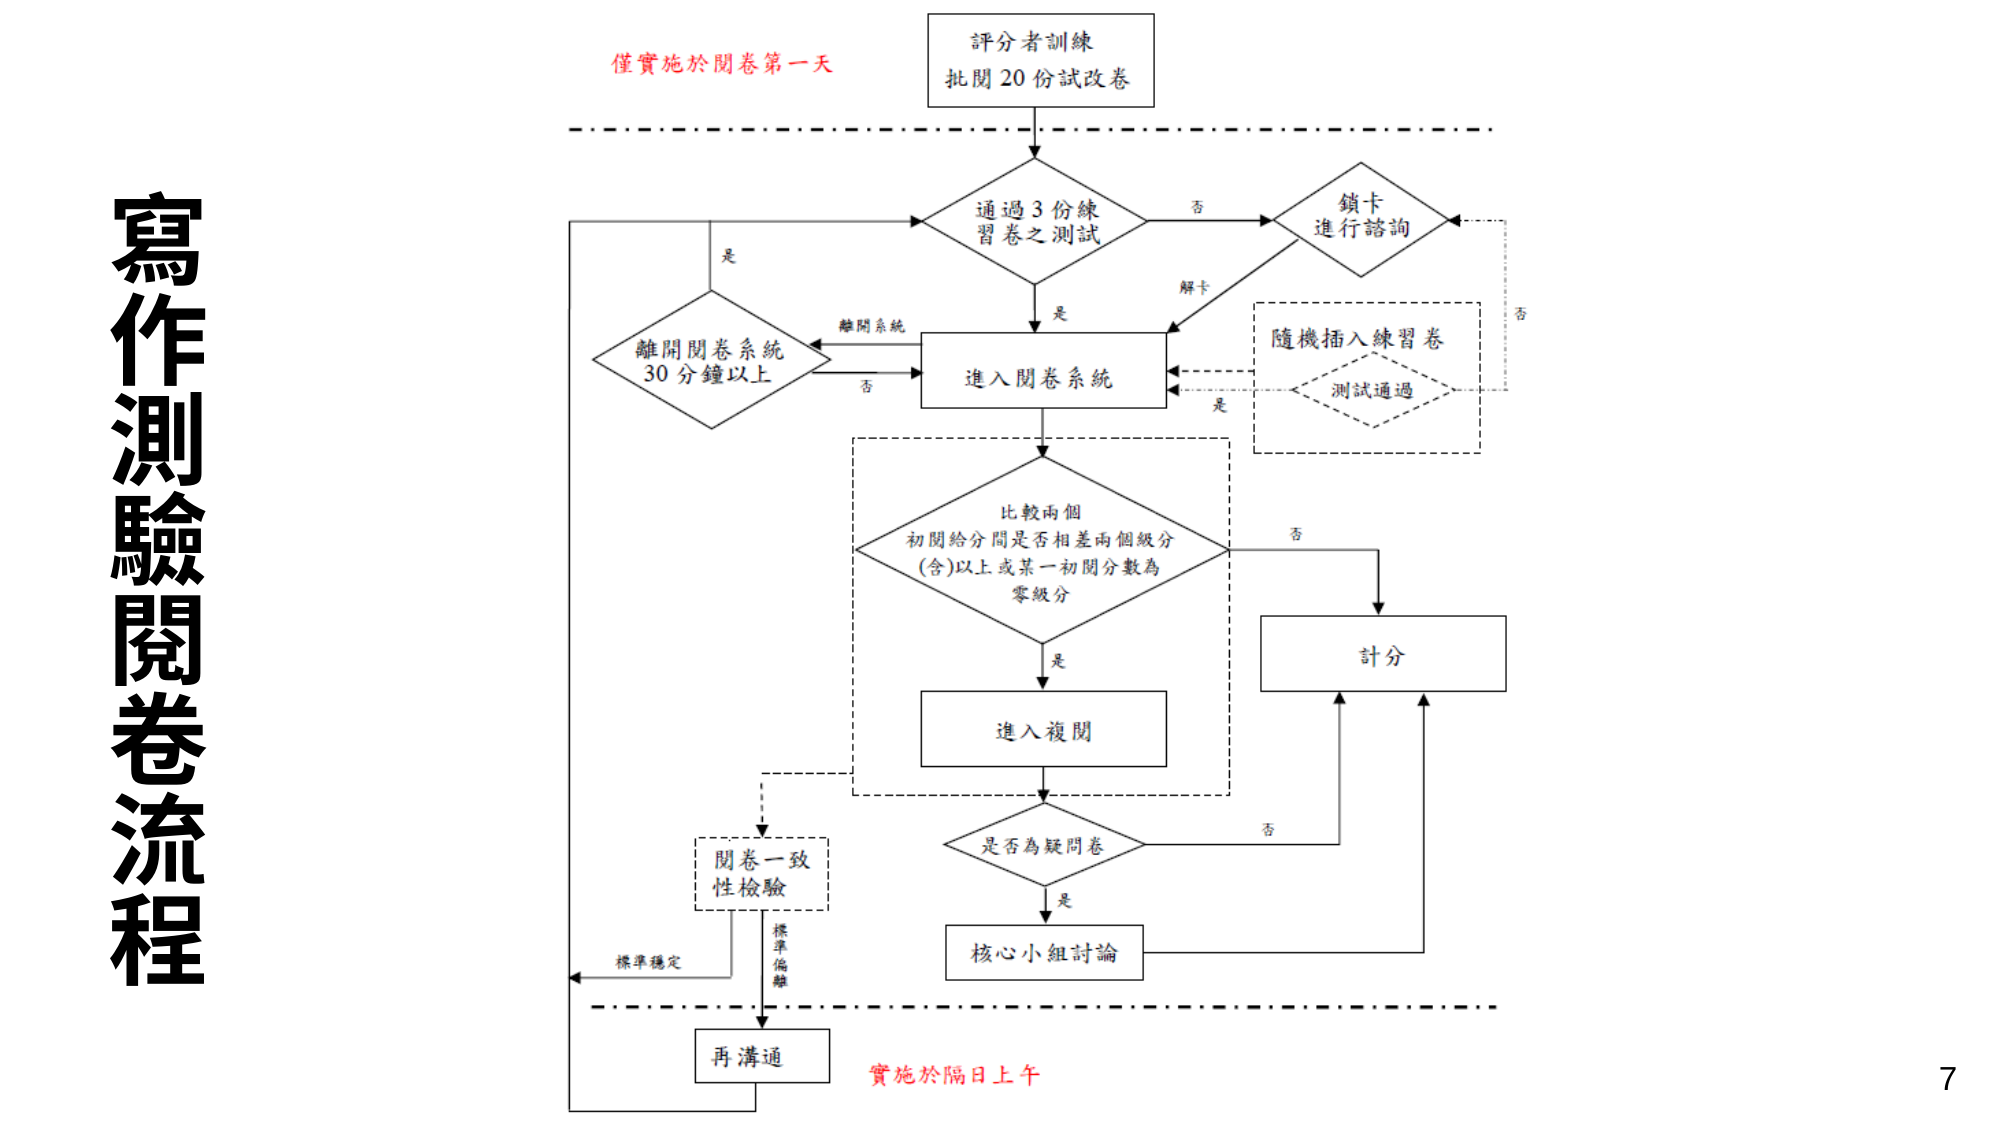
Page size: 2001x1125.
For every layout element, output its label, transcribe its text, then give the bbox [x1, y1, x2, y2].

text_box 7 [1923, 1047, 2000, 1108]
picture [547, 5, 1548, 1120]
text_box 寫作測驗閱卷流程 [64, 95, 246, 1084]
